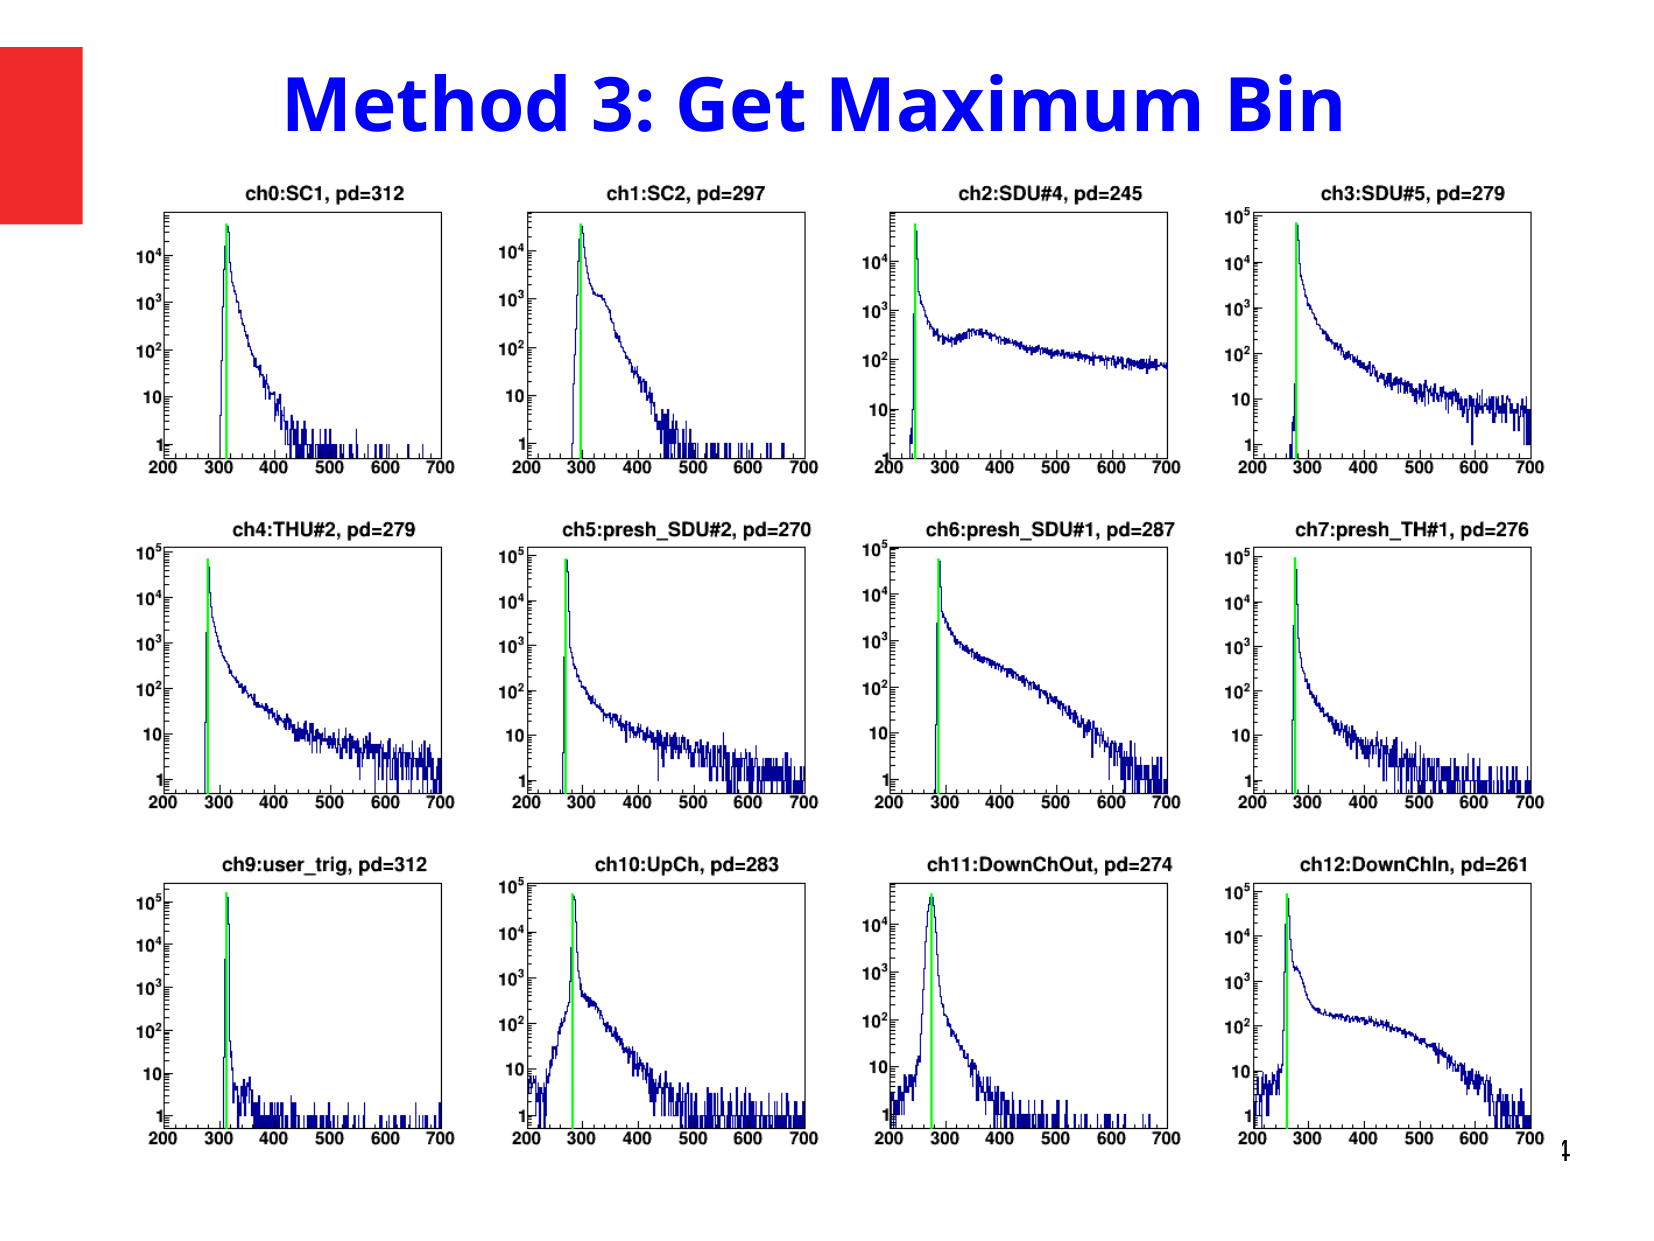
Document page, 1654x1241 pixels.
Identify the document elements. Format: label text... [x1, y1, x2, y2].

picture [110, 171, 1562, 1177]
title Method 3: Get Maximum Bin [88, 51, 1542, 154]
